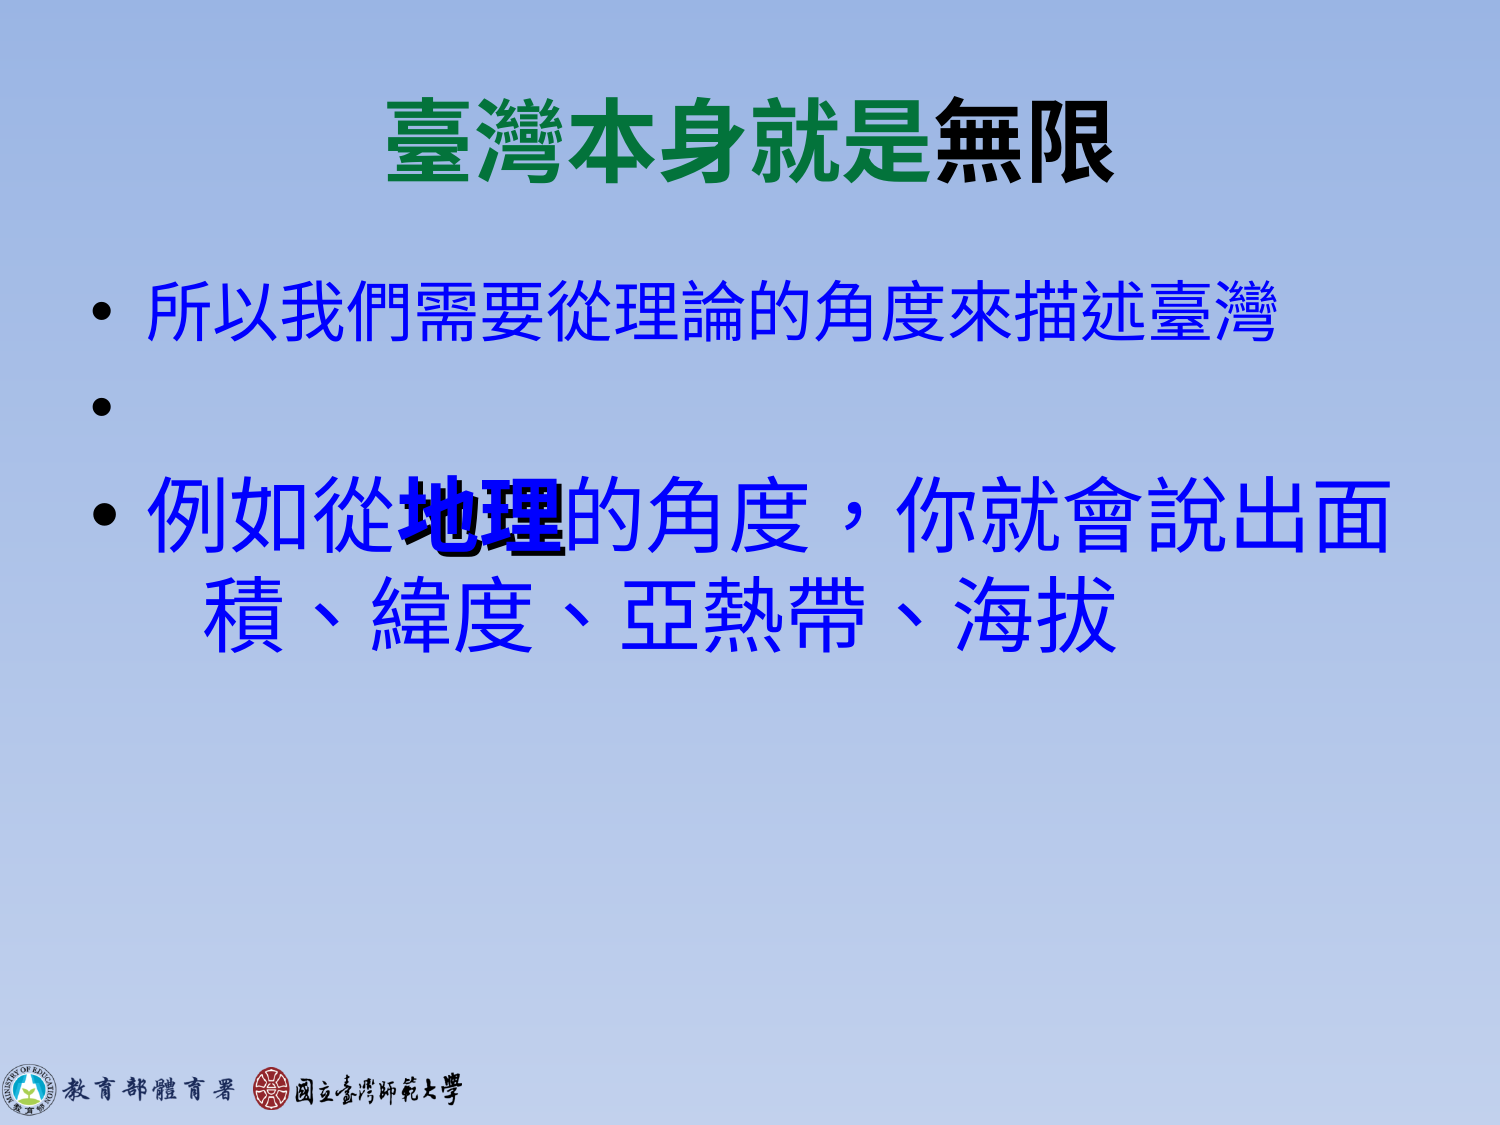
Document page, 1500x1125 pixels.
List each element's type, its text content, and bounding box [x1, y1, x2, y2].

title 臺灣本身就是無限 [75, 45, 1426, 233]
list 所以我們需要從理論的角度來描述臺灣 例如從地理的角度，你就會說出面積、緯度、亞熱帶、海拔 [75, 262, 1426, 1005]
